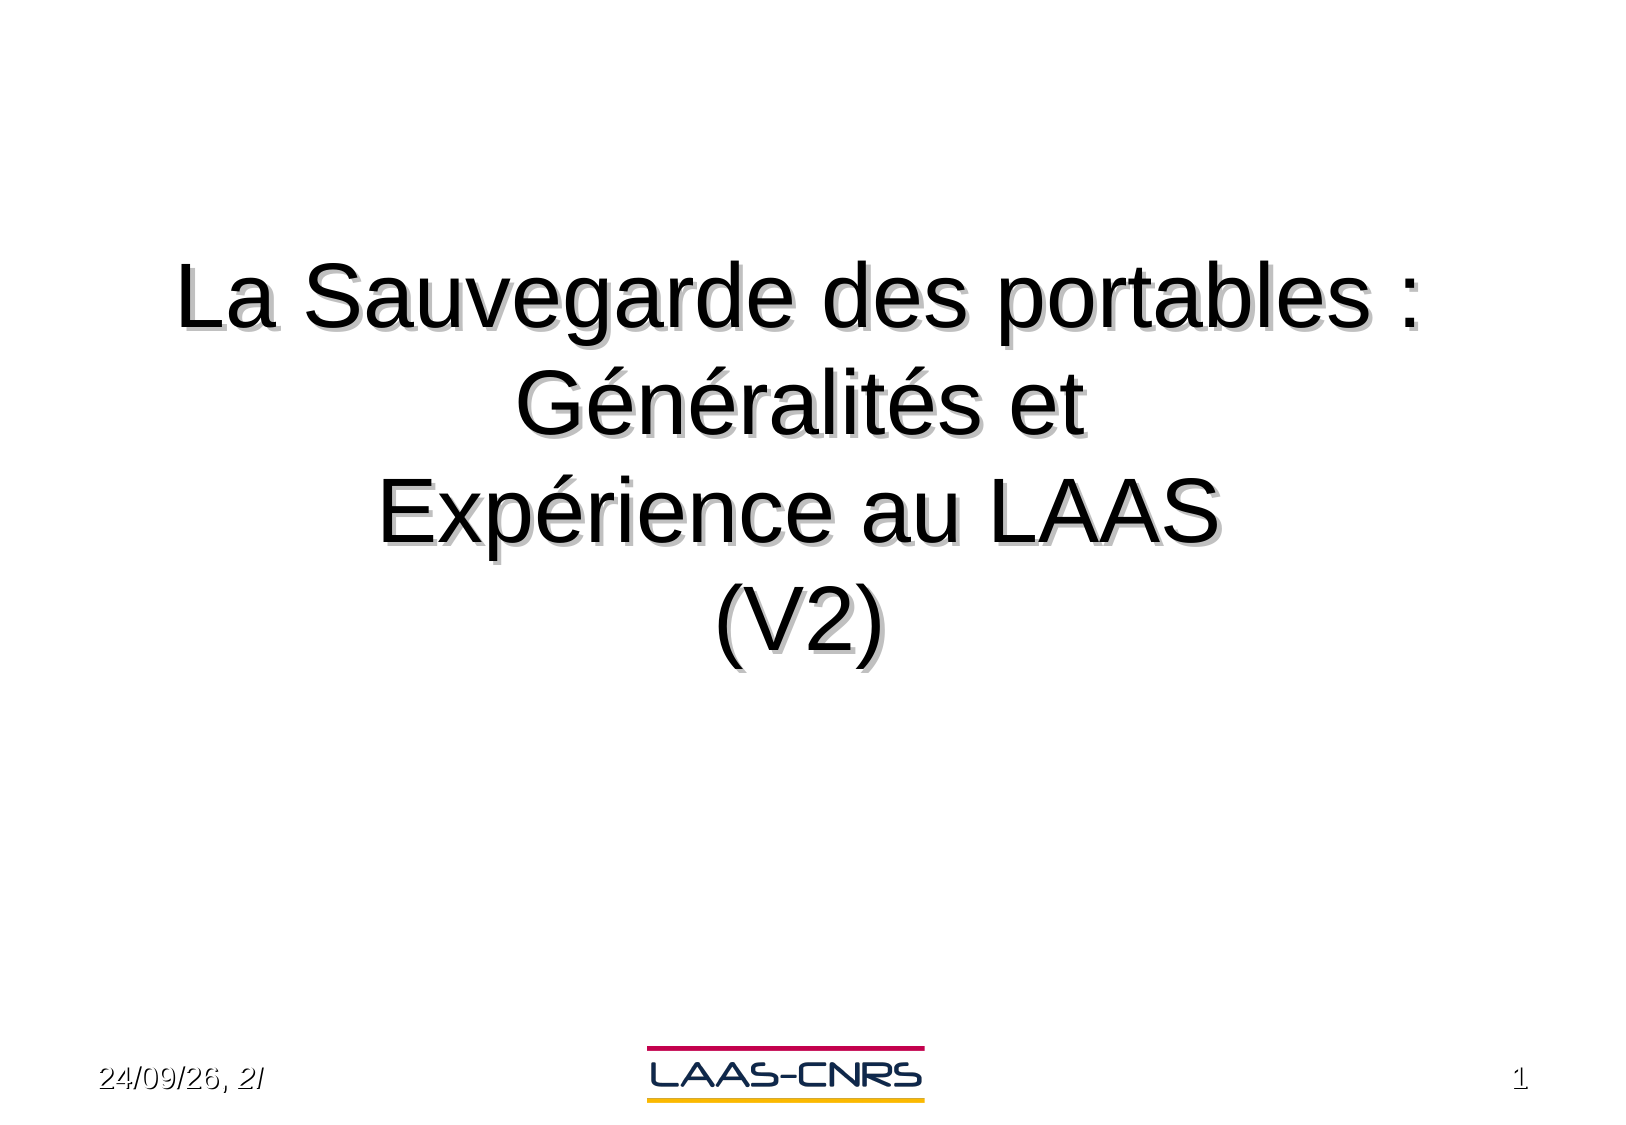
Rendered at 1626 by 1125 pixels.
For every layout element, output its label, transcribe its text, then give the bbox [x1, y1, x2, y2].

title La Sauvegarde des portables : Généralités et Expérience au LAAS (V2) [37, 187, 1563, 726]
picture [647, 1046, 925, 1109]
text_box <number> [1164, 1024, 1544, 1103]
text_box 24/04/14, 2I [81, 1024, 461, 1103]
